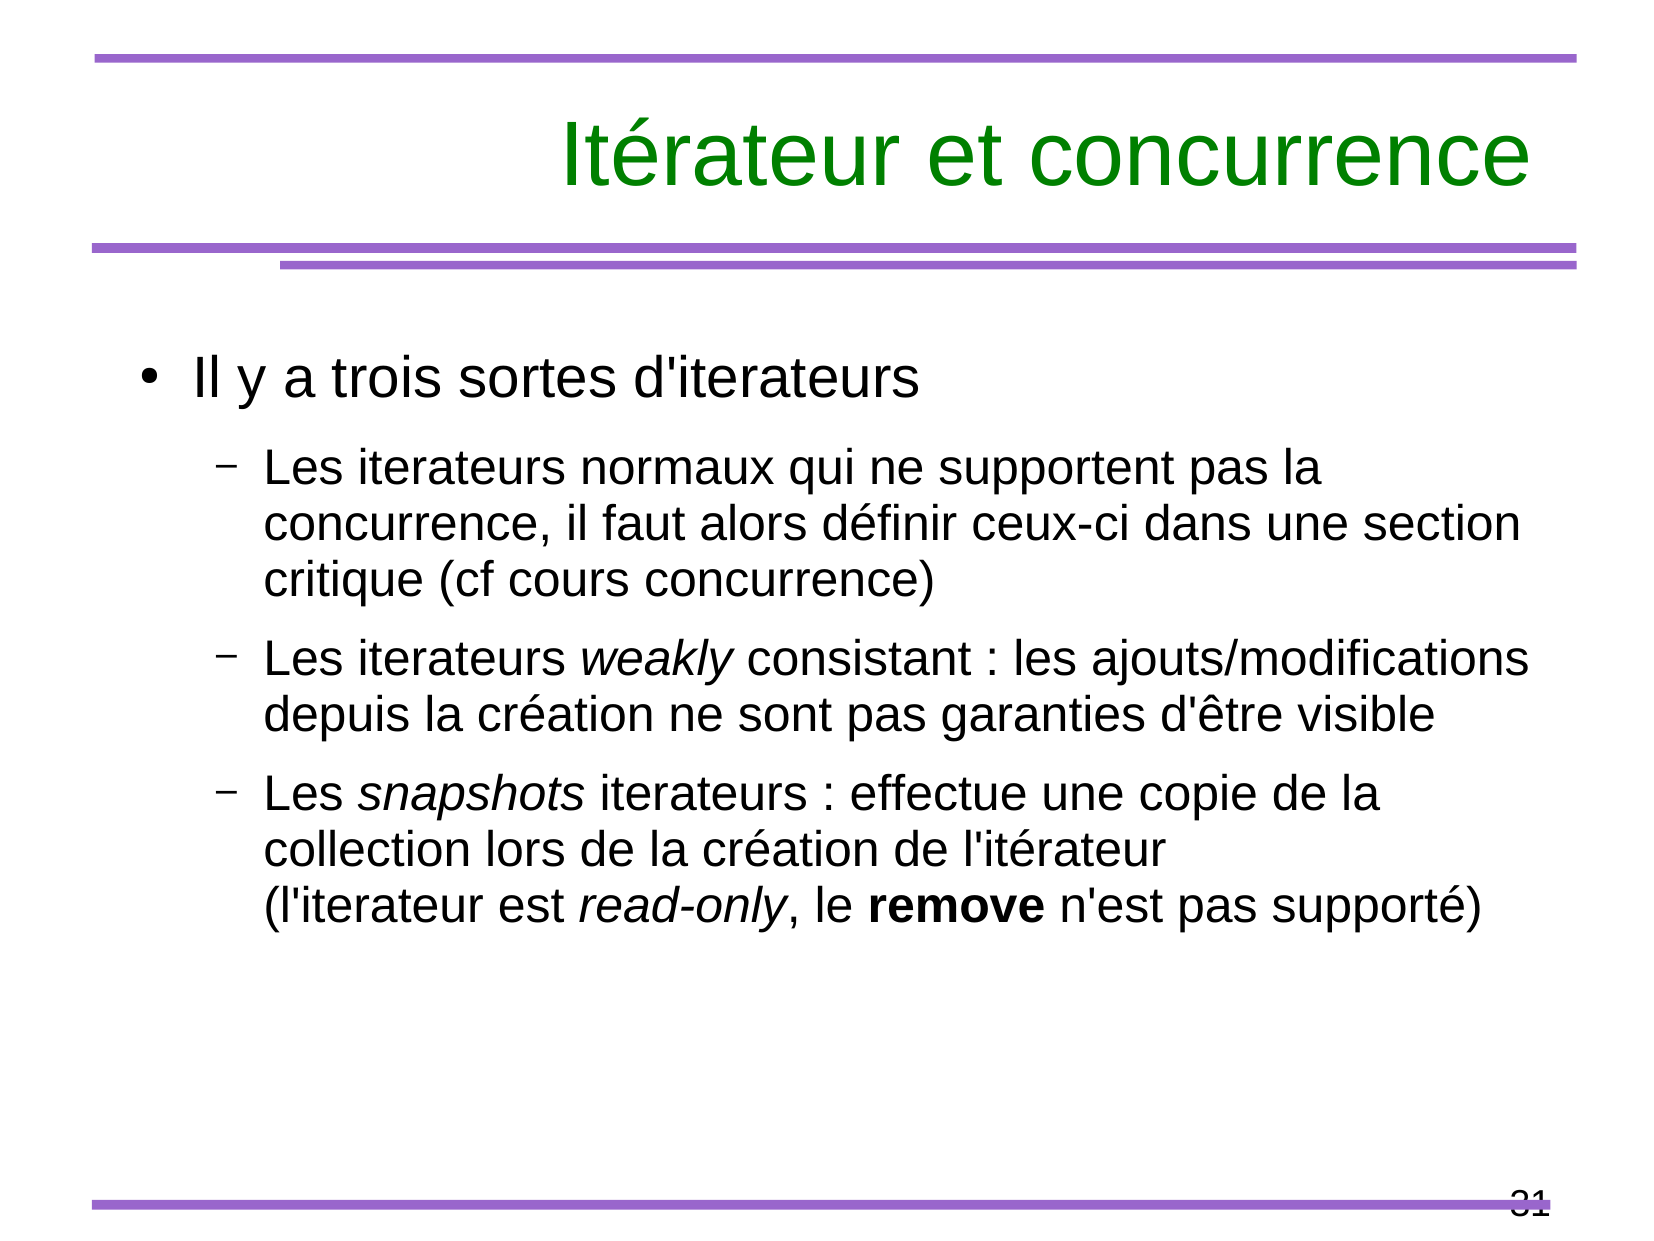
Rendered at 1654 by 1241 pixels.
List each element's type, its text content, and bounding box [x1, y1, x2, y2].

title Itérateur et concurrence [121, 49, 1534, 257]
list Il y a trois sortes d'iterateurs Les iterateurs normaux qui ne supportent pas la concurrence, il faut alors définir ceux-ci dans une section critique (cf cours concurrence) Les iterateurs weakly consistant : les ajouts/modifications depuis la création ne sont pas garanties d'être visible Les snapshots iterateurs : effectue une copie de la collection lors de la création de l'itérateur (l'iterateur est read-only, le remove n'est pas supporté) [121, 344, 1534, 989]
